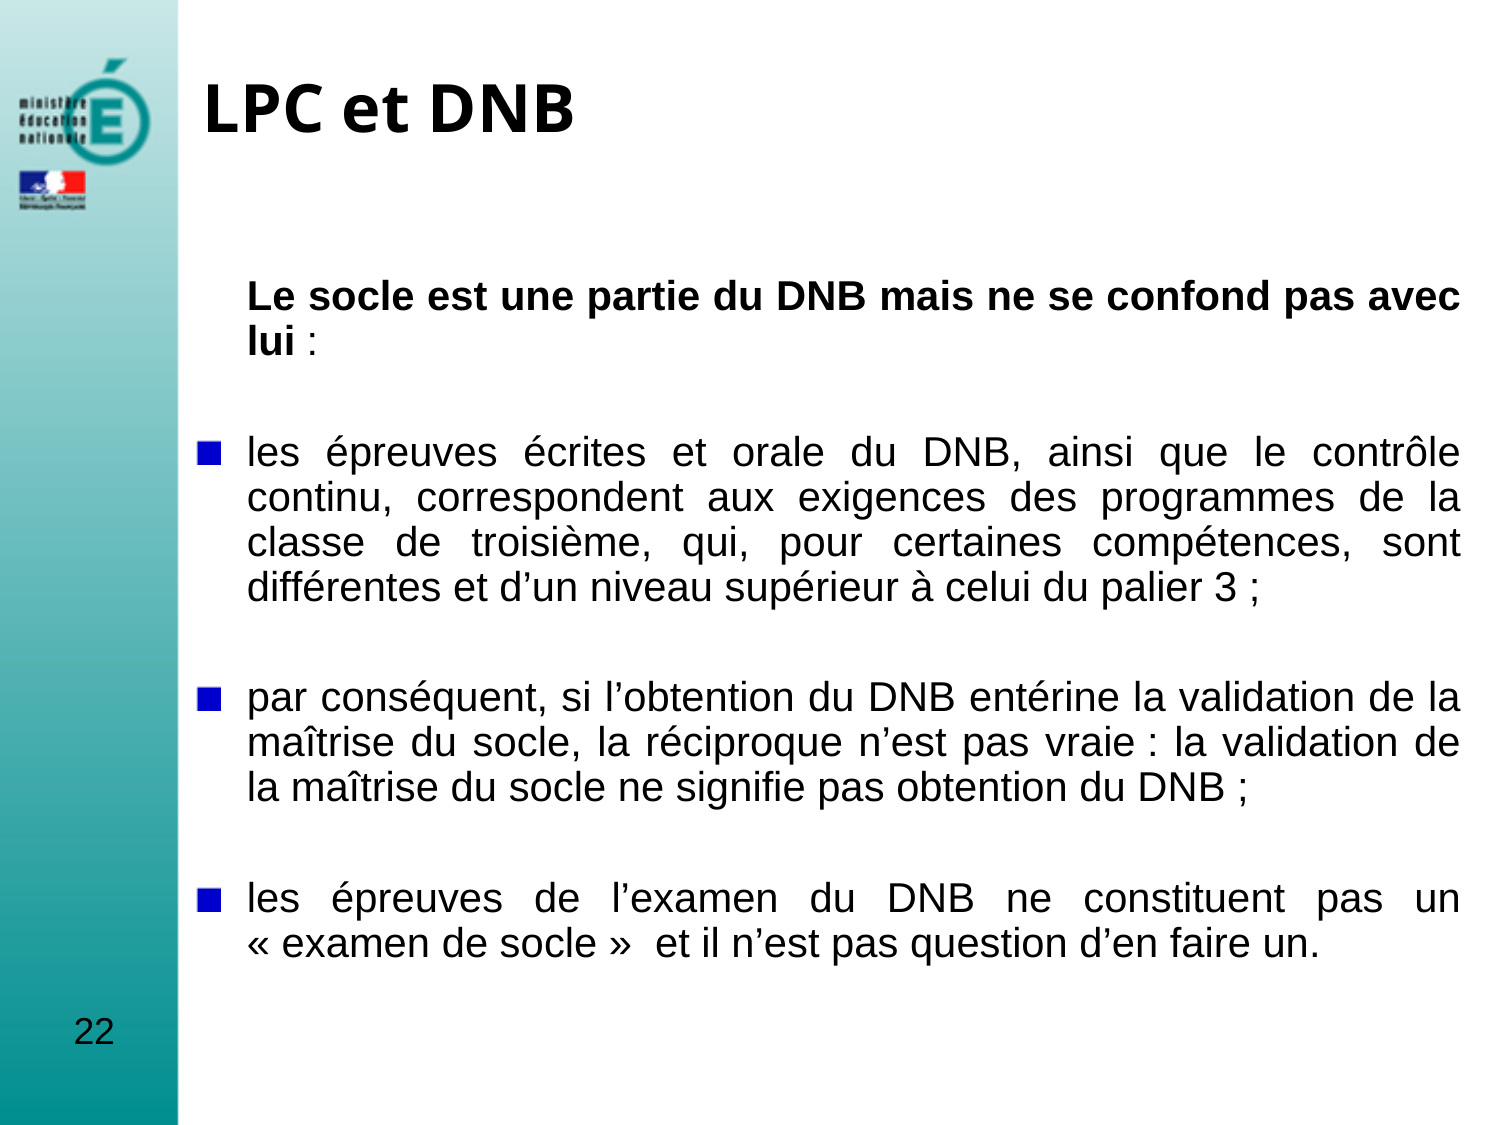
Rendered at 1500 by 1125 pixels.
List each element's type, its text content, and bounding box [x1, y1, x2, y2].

text_box <numéro> [41, 999, 148, 1060]
picture [0, 0, 179, 1125]
text_box Le socle est une partie du DNB mais ne se confond pas avec lui : les épreuves écrites et orale du DNB, ainsi que le contrôle continu, correspondent aux exigences des programmes de la classe de troisième, qui, pour certaines compétences, sont différentes et d’un niveau supérieur à celui du palier 3 ; par conséquent, si l’obtention du DNB entérine la validation de la maîtrise du socle, la réciproque n’est pas vraie : la validation de la maîtrise du socle ne signifie pas obtention du DNB ; les épreuves de l’examen du DNB ne constituent pas un « examen de socle » et il n’est pas question d’en faire un. [175, 196, 1477, 1000]
title LPC et DNB [187, 46, 1236, 166]
